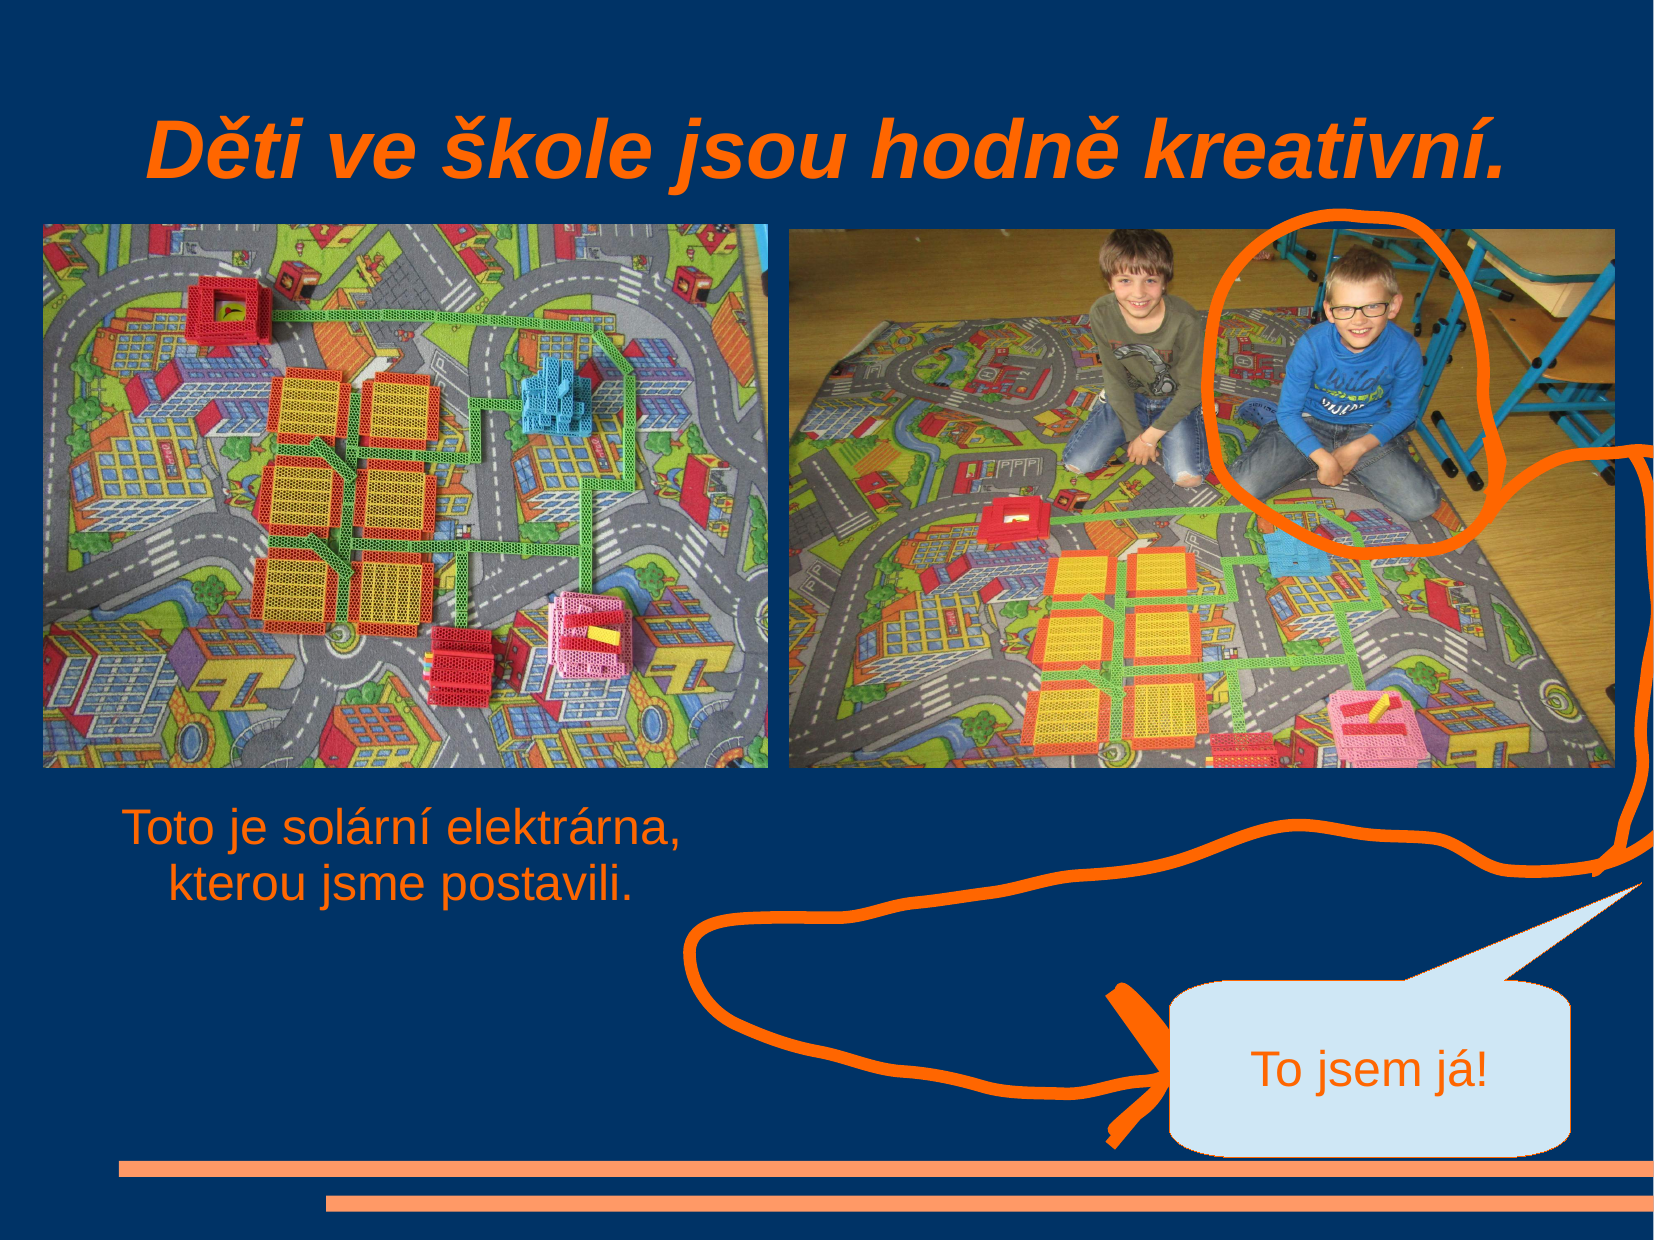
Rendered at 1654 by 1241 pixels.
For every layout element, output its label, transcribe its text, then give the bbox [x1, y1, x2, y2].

text_box Toto je solární elektrárna, kterou jsme postavili. [106, 791, 698, 918]
picture [1214, 229, 1488, 547]
title Děti ve škole jsou hodně kreativní. [121, 46, 1534, 254]
picture [43, 224, 768, 768]
text_box To jsem já! [1169, 882, 1642, 1158]
picture [1432, 229, 1615, 487]
title Děti ve škole jsou hodně kreativní. [1302, 222, 1405, 229]
picture [789, 229, 1615, 768]
